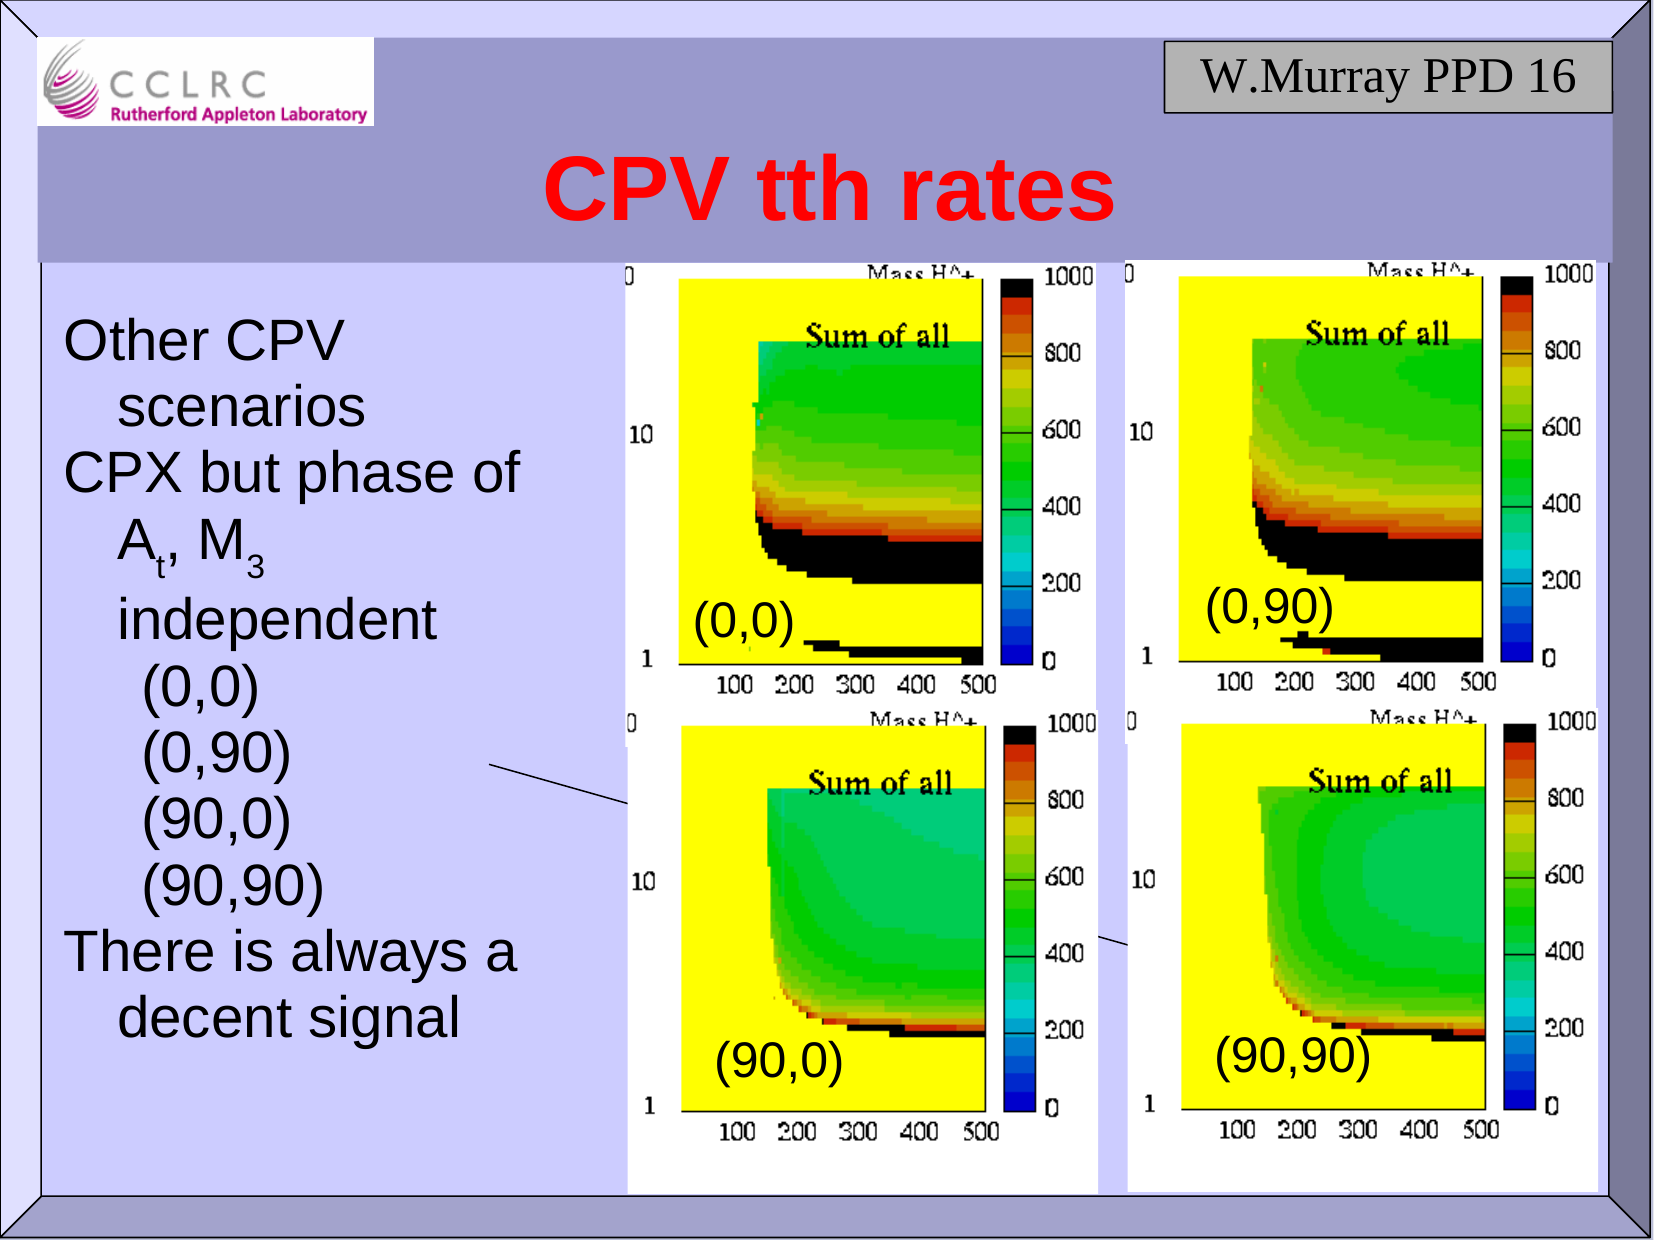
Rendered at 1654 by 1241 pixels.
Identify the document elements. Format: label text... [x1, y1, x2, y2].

list Other CPV scenarios CPX but phase of At, M3 independent (0,0) (0,90) (90,0) (90,90) There is always a decent signal [46, 306, 526, 1106]
text_box (90,0) [699, 1028, 868, 1096]
title CPV tth rates [124, 112, 1537, 263]
picture [1125, 260, 1599, 1192]
picture [37, 37, 374, 126]
text_box (0,90) [1189, 574, 1354, 642]
picture [625, 263, 1099, 1194]
text_box (0,0) [677, 589, 828, 656]
text_box (90,90) [1199, 1023, 1392, 1091]
